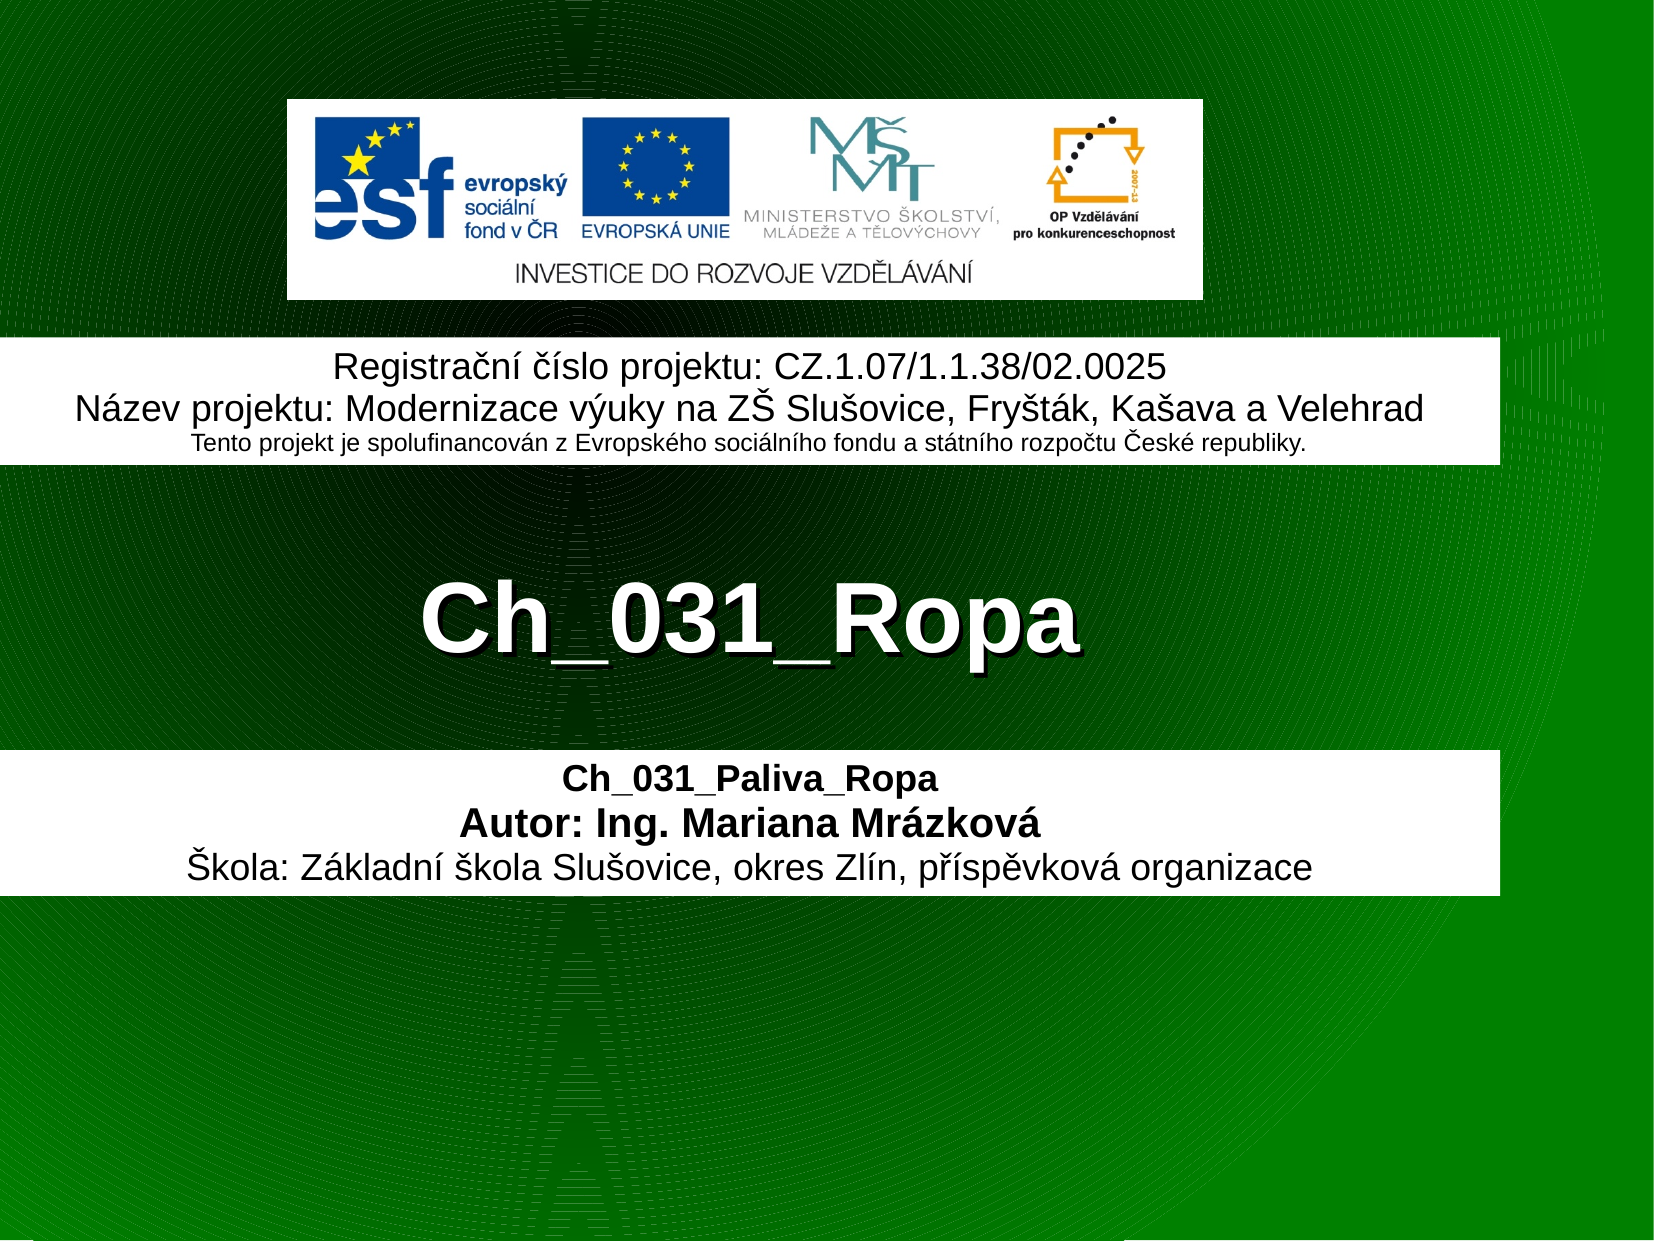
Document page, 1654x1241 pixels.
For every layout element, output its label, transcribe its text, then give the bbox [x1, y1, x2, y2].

text_box Registrační číslo projektu: CZ.1.07/1.1.38/02.0025 Název projektu: Modernizace výuky na ZŠ Slušovice, Fryšták, Kašava a Velehrad Tento projekt je spolufinancován z Evropského sociálního fondu a státního rozpočtu České republiky. [0, 337, 1501, 465]
picture [287, 99, 1203, 300]
title Ch_031_Ropa [112, 537, 1388, 688]
text_box Ch_031_Paliva_Ropa Autor: Ing. Mariana Mrázková Škola: Základní škola Slušovice, okres Zlín, příspěvková organizace [0, 750, 1501, 896]
